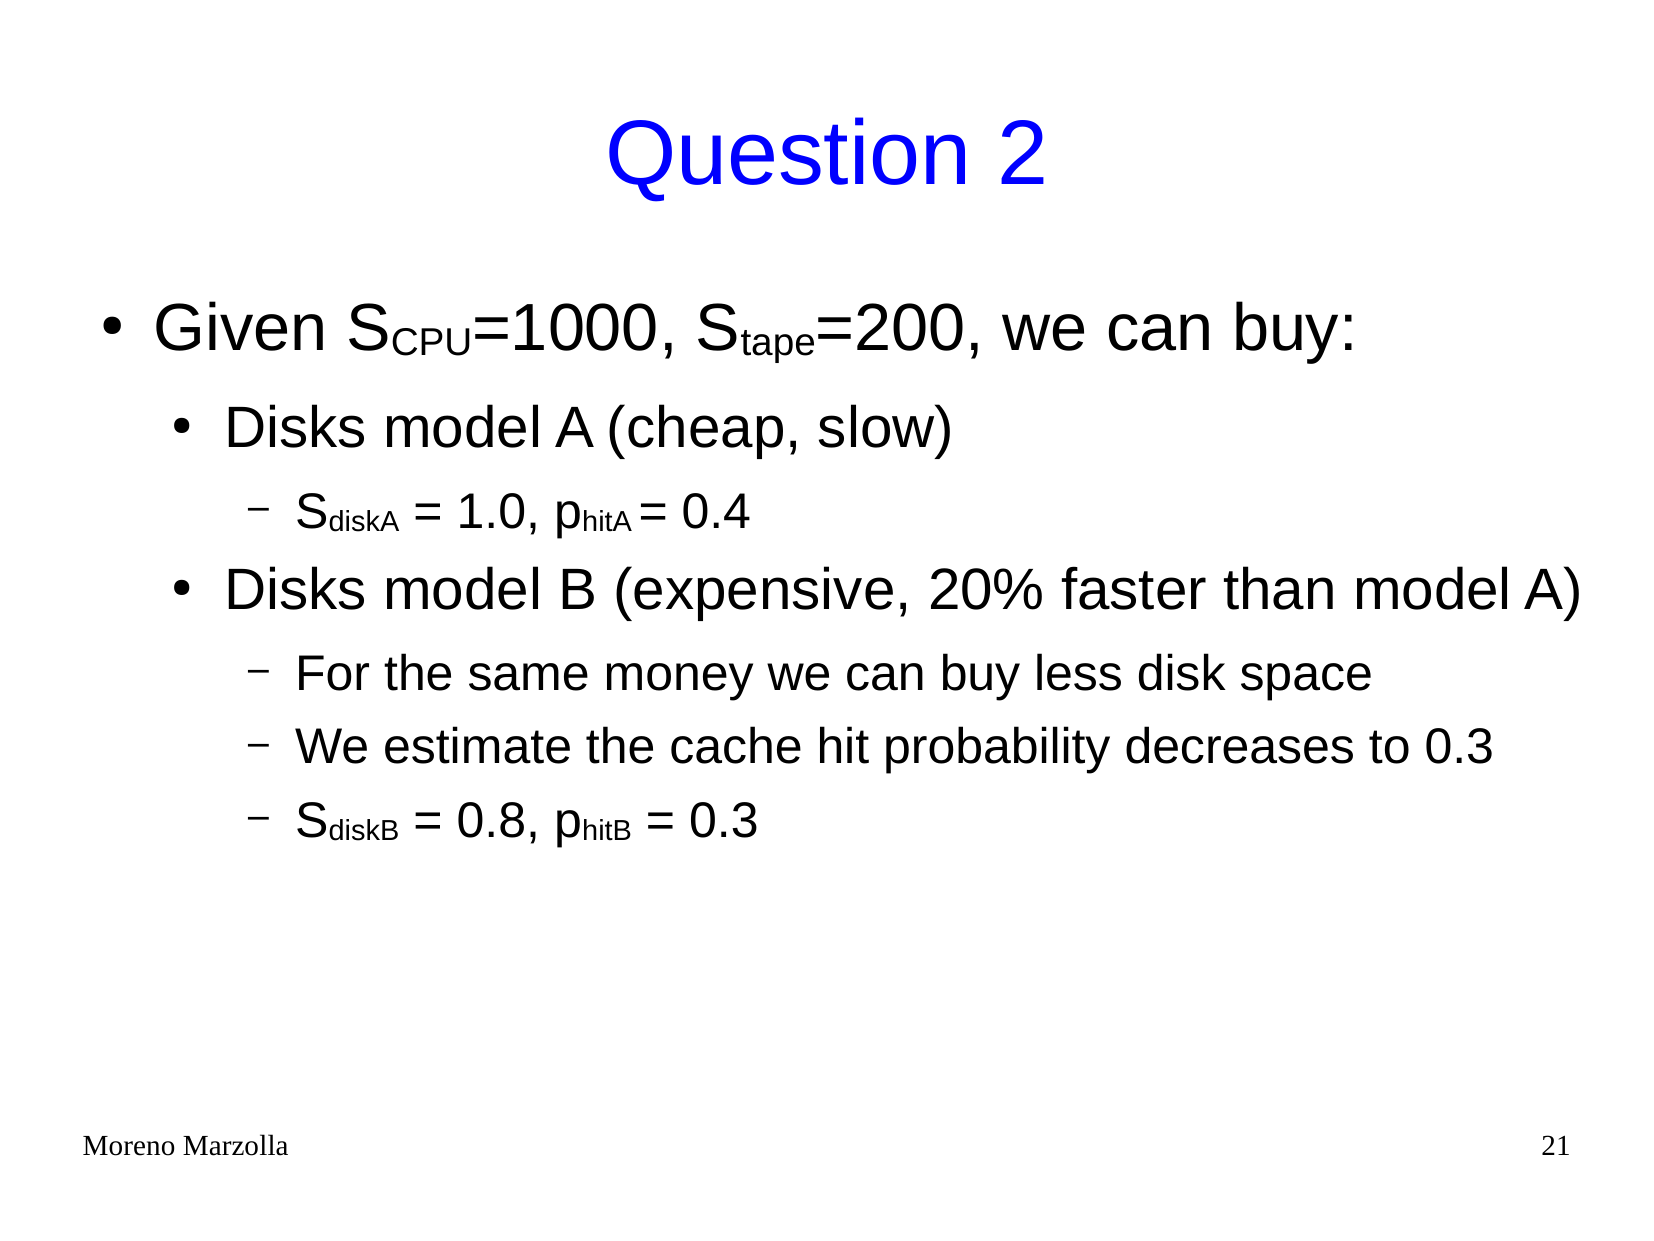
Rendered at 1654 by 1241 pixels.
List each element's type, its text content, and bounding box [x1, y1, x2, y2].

title Question 2 [82, 56, 1571, 250]
list Given SCPU=1000, Stape=200, we can buy: Disks model A (cheap, slow) SdiskA = 1.0, phitA = 0.4 Disks model B (expensive, 20% faster than model A) For the same money we can buy less disk space We estimate the cache hit probability decreases to 0.3 SdiskB = 0.8, phitB = 0.3 [82, 290, 1613, 1094]
